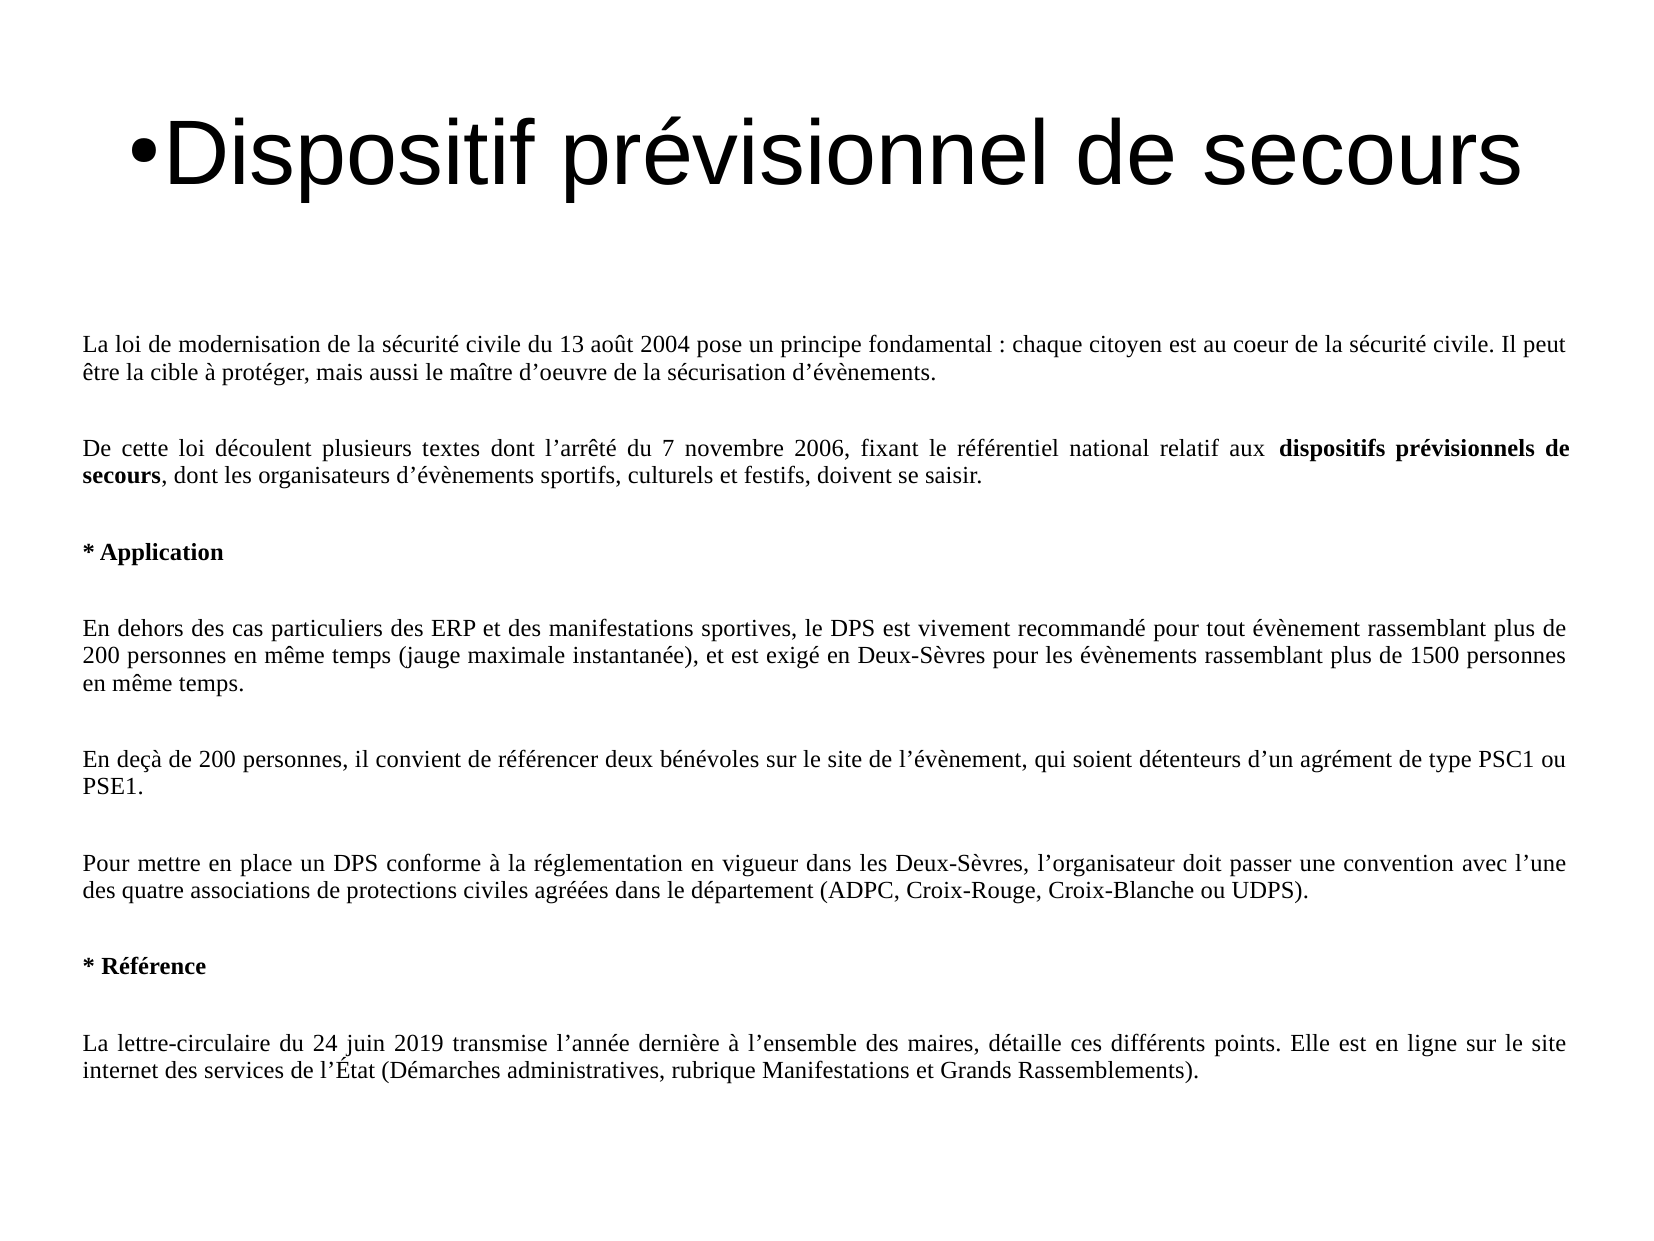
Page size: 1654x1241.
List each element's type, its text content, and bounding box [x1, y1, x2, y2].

title Dispositif prévisionnel de secours [82, 49, 1571, 257]
list La loi de modernisation de la sécurité civile du 13 août 2004 pose un principe fondamental : chaque citoyen est au coeur de la sécurité civile. Il peut être la cible à protéger, mais aussi le maître d’oeuvre de la sécurisation d’évènements. De cette loi découlent plusieurs textes dont l’arrêté du 7 novembre 2006, fixant le référentiel national relatif aux dispositifs prévisionnels de secours, dont les organisateurs d’évènements sportifs, culturels et festifs, doivent se saisir. * Application En dehors des cas particuliers des ERP et des manifestations sportives, le DPS est vivement recommandé pour tout évènement rassemblant plus de 200 personnes en même temps (jauge maximale instantanée), et est exigé en Deux-Sèvres pour les évènements rassemblant plus de 1500 personnes en même temps. En deçà de 200 personnes, il convient de référencer deux bénévoles sur le site de l’évènement, qui soient détenteurs d’un agrément de type PSC1 ou PSE1. Pour mettre en place un DPS conforme à la réglementation en vigueur dans les Deux-Sèvres, l’organisateur doit passer une convention avec l’une des quatre associations de protections civiles agréées dans le département (ADPC, Croix-Rouge, Croix-Blanche ou UDPS). * Référence La lettre-circulaire du 24 juin 2019 transmise l’année dernière à l’ensemble des maires, détaille ces différents points. Elle est en ligne sur le site internet des services de l’État (Démarches administratives, rubrique Manifestations et Grands Rassemblements). [82, 290, 1571, 1099]
